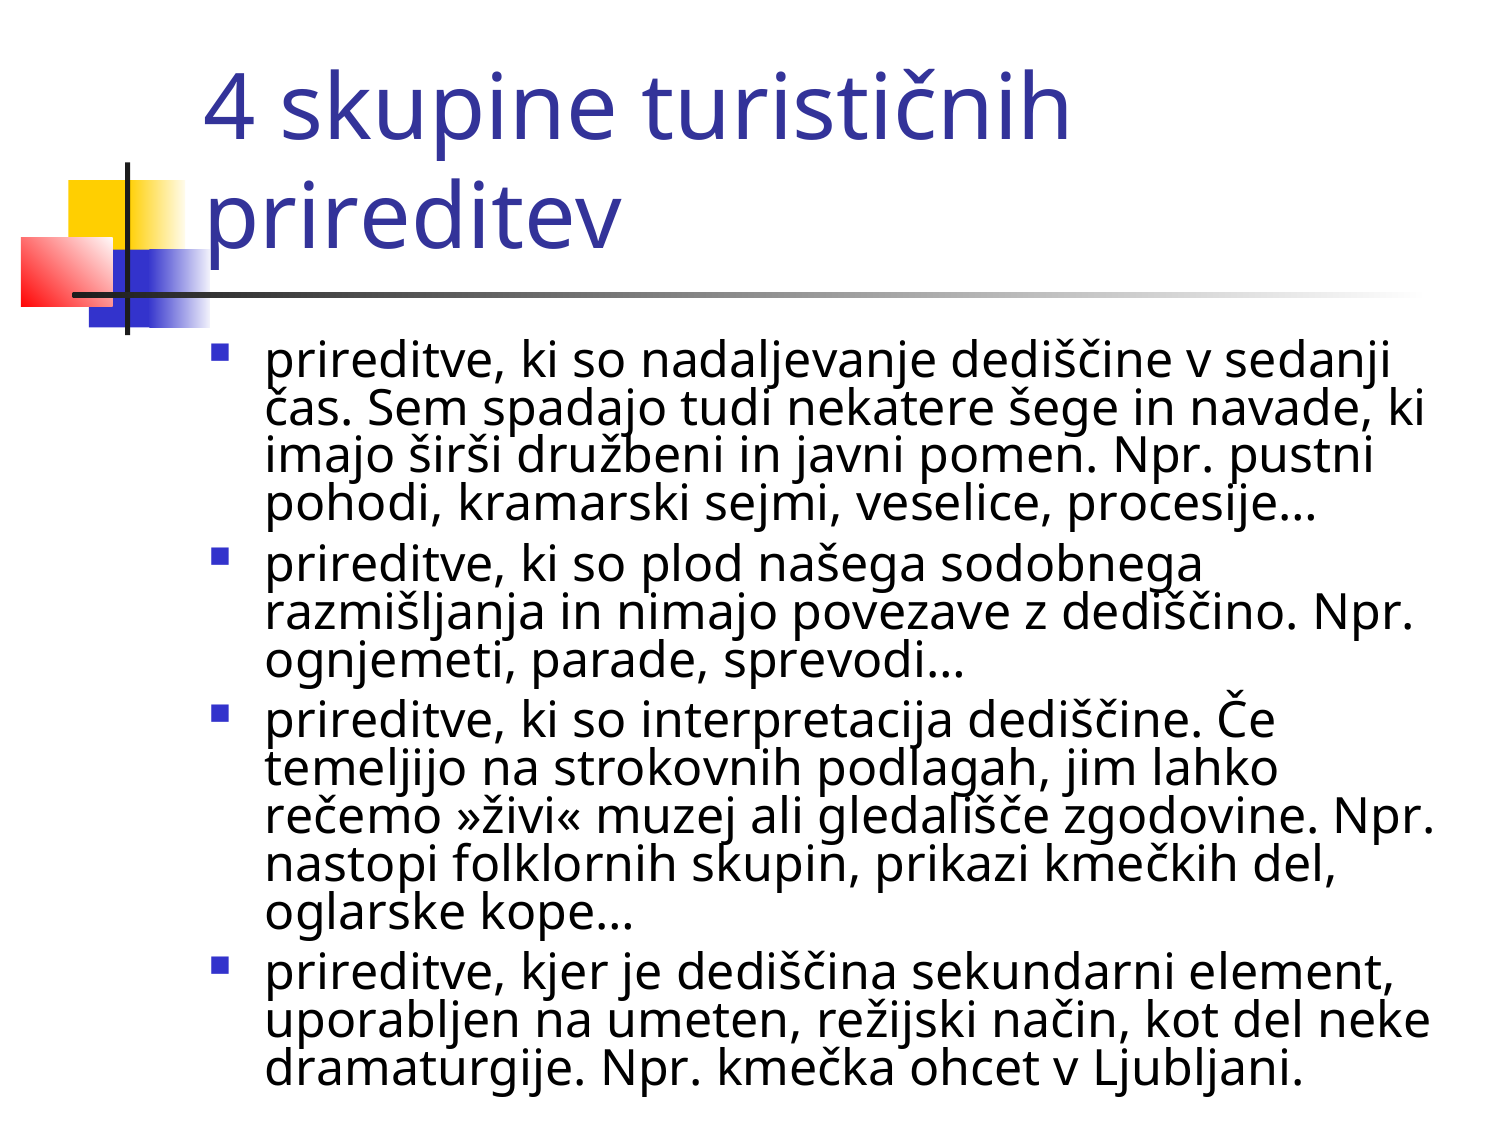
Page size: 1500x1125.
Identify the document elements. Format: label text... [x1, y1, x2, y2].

title 4 skupine turističnih prireditev [188, 35, 1468, 276]
list prireditve, ki so nadaljevanje dediščine v sedanji čas. Sem spadajo tudi nekatere šege in navade, ki imajo širši družbeni in javni pomen. Npr. pustni pohodi, kramarski sejmi, veselice, procesije… prireditve, ki so plod našega sodobnega razmišljanja in nimajo povezave z dediščino. Npr. ognjemeti, parade, sprevodi… prireditve, ki so interpretacija dediščine. Če temeljijo na strokovnih podlagah, jim lahko rečemo »živi« muzej ali gledališče zgodovine. Npr. nastopi folklornih skupin, prikazi kmečkih del, oglarske kope… prireditve, kjer je dediščina sekundarni element, uporabljen na umeten, režijski način, kot del neke dramaturgije. Npr. kmečka ohcet v Ljubljani. [193, 331, 1469, 1008]
